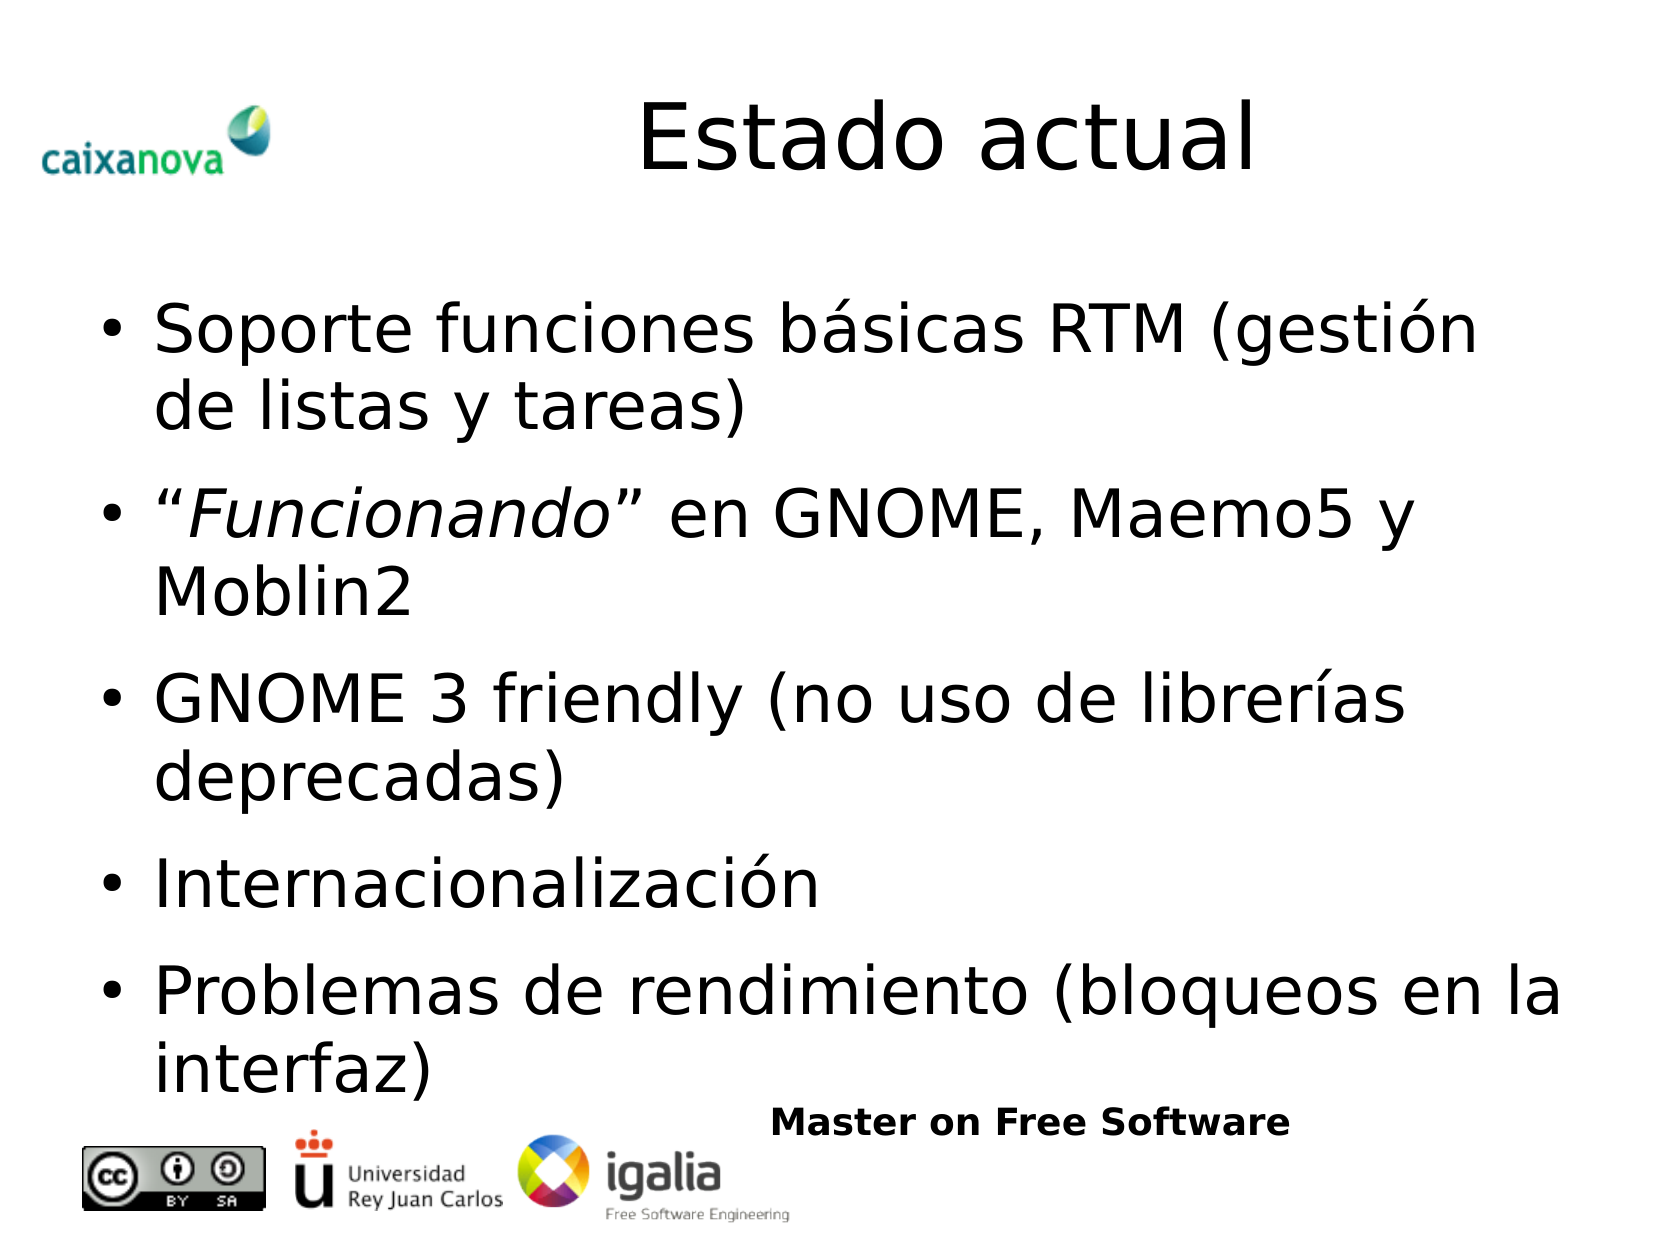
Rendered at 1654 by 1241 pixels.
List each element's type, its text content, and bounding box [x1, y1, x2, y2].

list Soporte funciones básicas RTM (gestión de listas y tareas) “Funcionando” en GNOME, Maemo5 y Moblin2 GNOME 3 friendly (no uso de librerías deprecadas) Internacionalización Problemas de rendimiento (bloqueos en la interfaz) [82, 290, 1571, 1109]
picture [29, 73, 284, 207]
picture [295, 1121, 811, 1235]
title Estado actual [295, 46, 1601, 229]
picture [82, 1146, 266, 1211]
